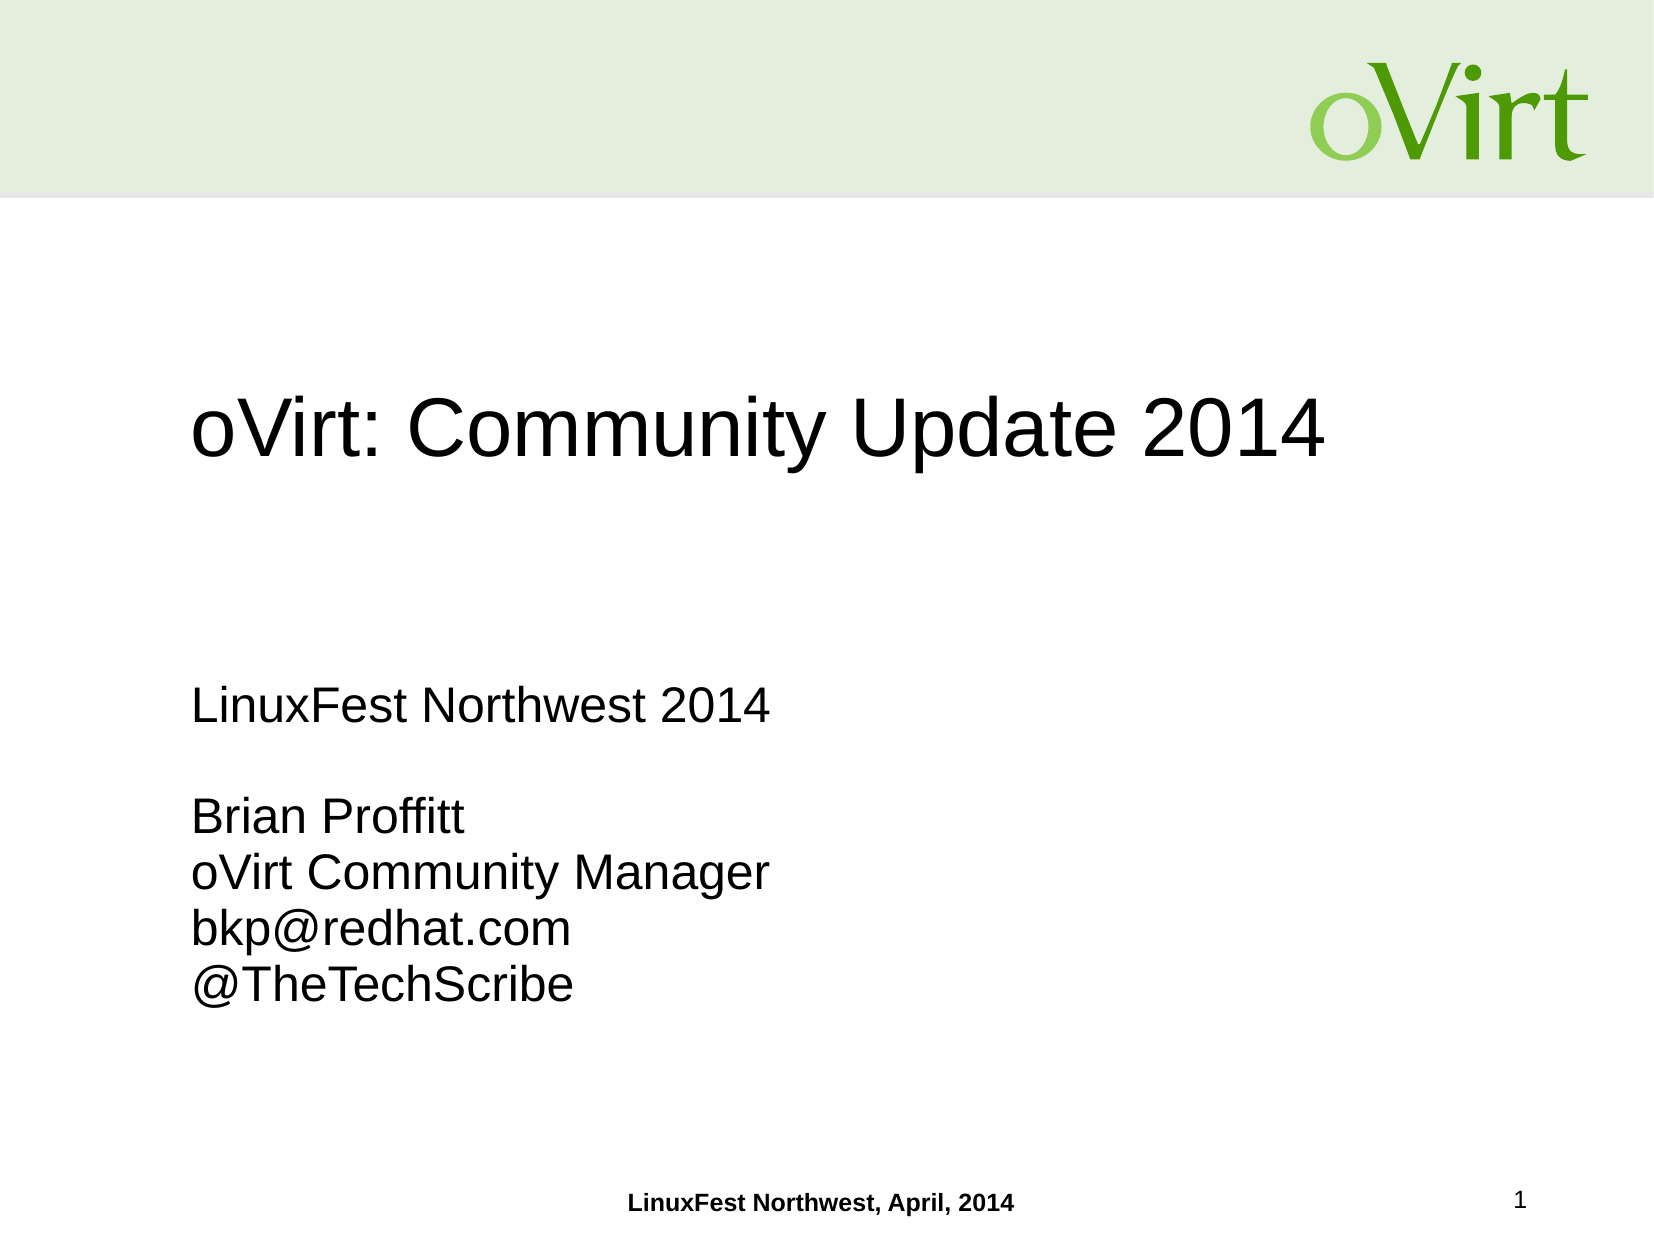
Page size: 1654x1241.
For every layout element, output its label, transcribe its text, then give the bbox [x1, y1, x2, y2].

text_box oVirt: Community Update 2014 [175, 374, 1549, 510]
text_box LinuxFest Northwest 2014 Brian Proffitt oVirt Community Manager bkp@redhat.com @TheTechScribe [176, 669, 1549, 1019]
